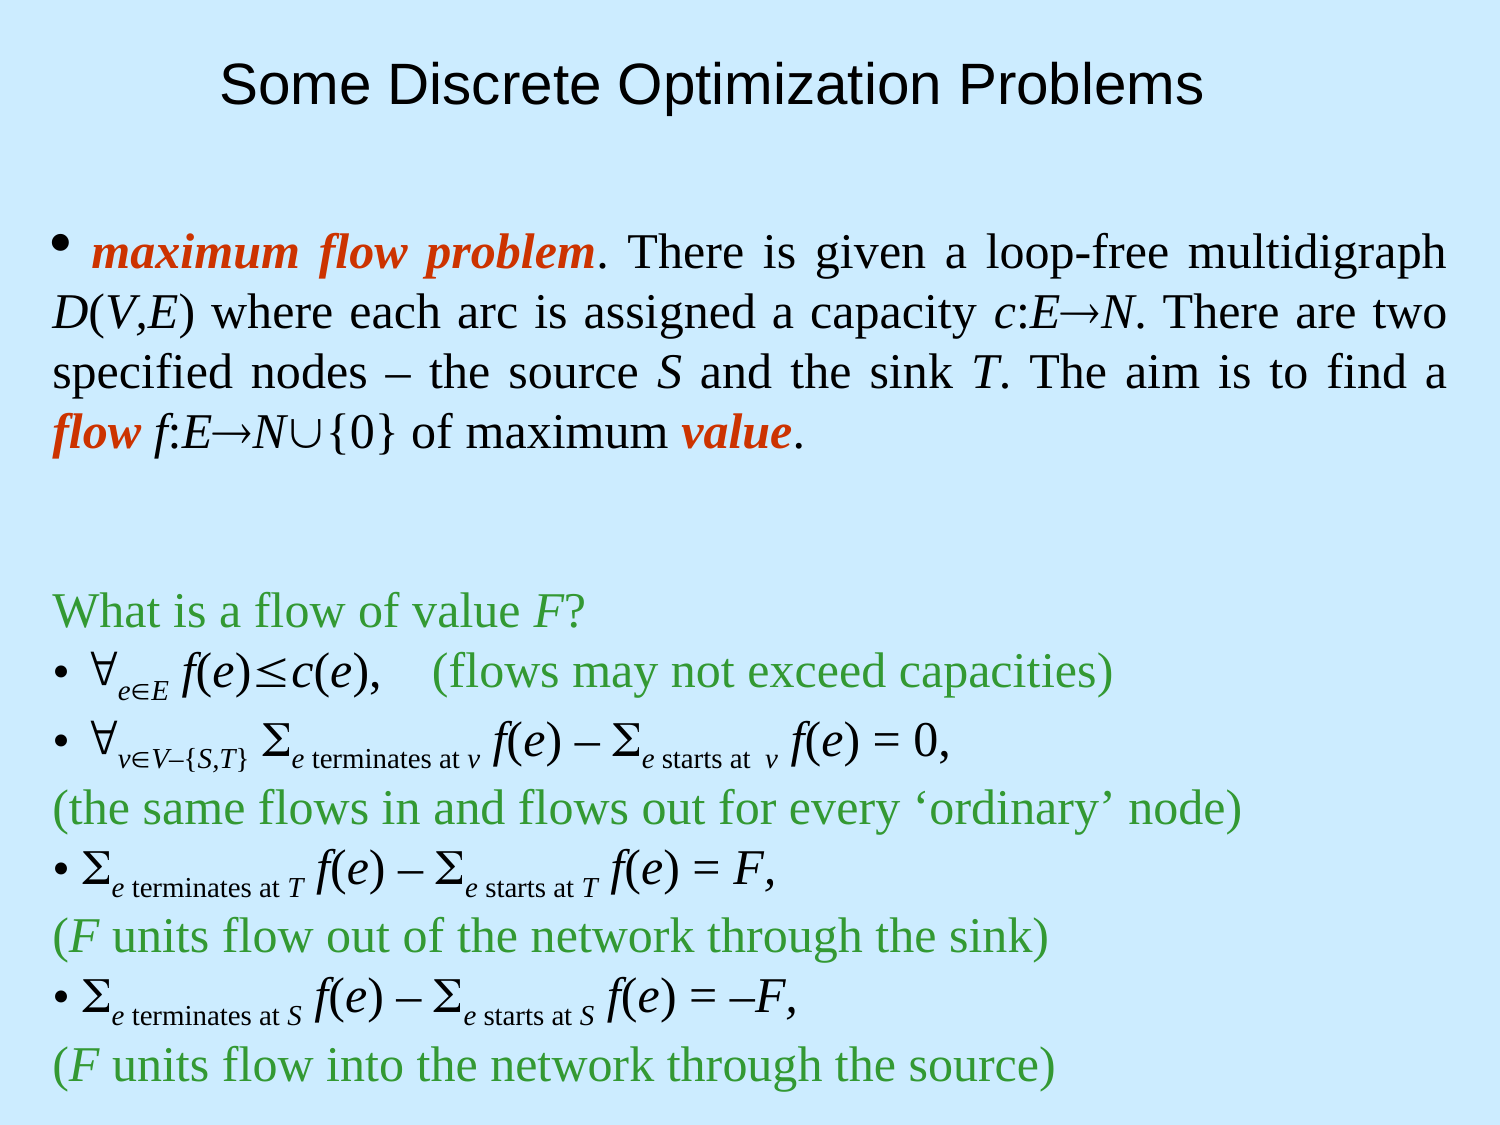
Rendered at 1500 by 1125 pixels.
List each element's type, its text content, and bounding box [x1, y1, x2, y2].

title Some Discrete Optimization Problems [0, 0, 1463, 175]
text_box maximum flow problem. There is given a loop-free multidigraph D(V,E) where each arc is assigned a capacity c:EN. There are two specified nodes – the source S and the sink T. The aim is to find a flow f:EN{0} of maximum value. [37, 210, 1463, 466]
text_box What is a flow of value F? eE f(e)c(e), (flows may not exceed capacities) vV–{S,T} e terminates at v f(e) – e starts at v f(e) = 0, (the same flows in and flows out for every ‘ordinary’ node) e terminates at T f(e) – e starts at T f(e) = F, (F units flow out of the network through the sink) e terminates at S f(e) – e starts at S f(e) = –F, (F units flow into the network through the source) [37, 570, 1463, 1099]
